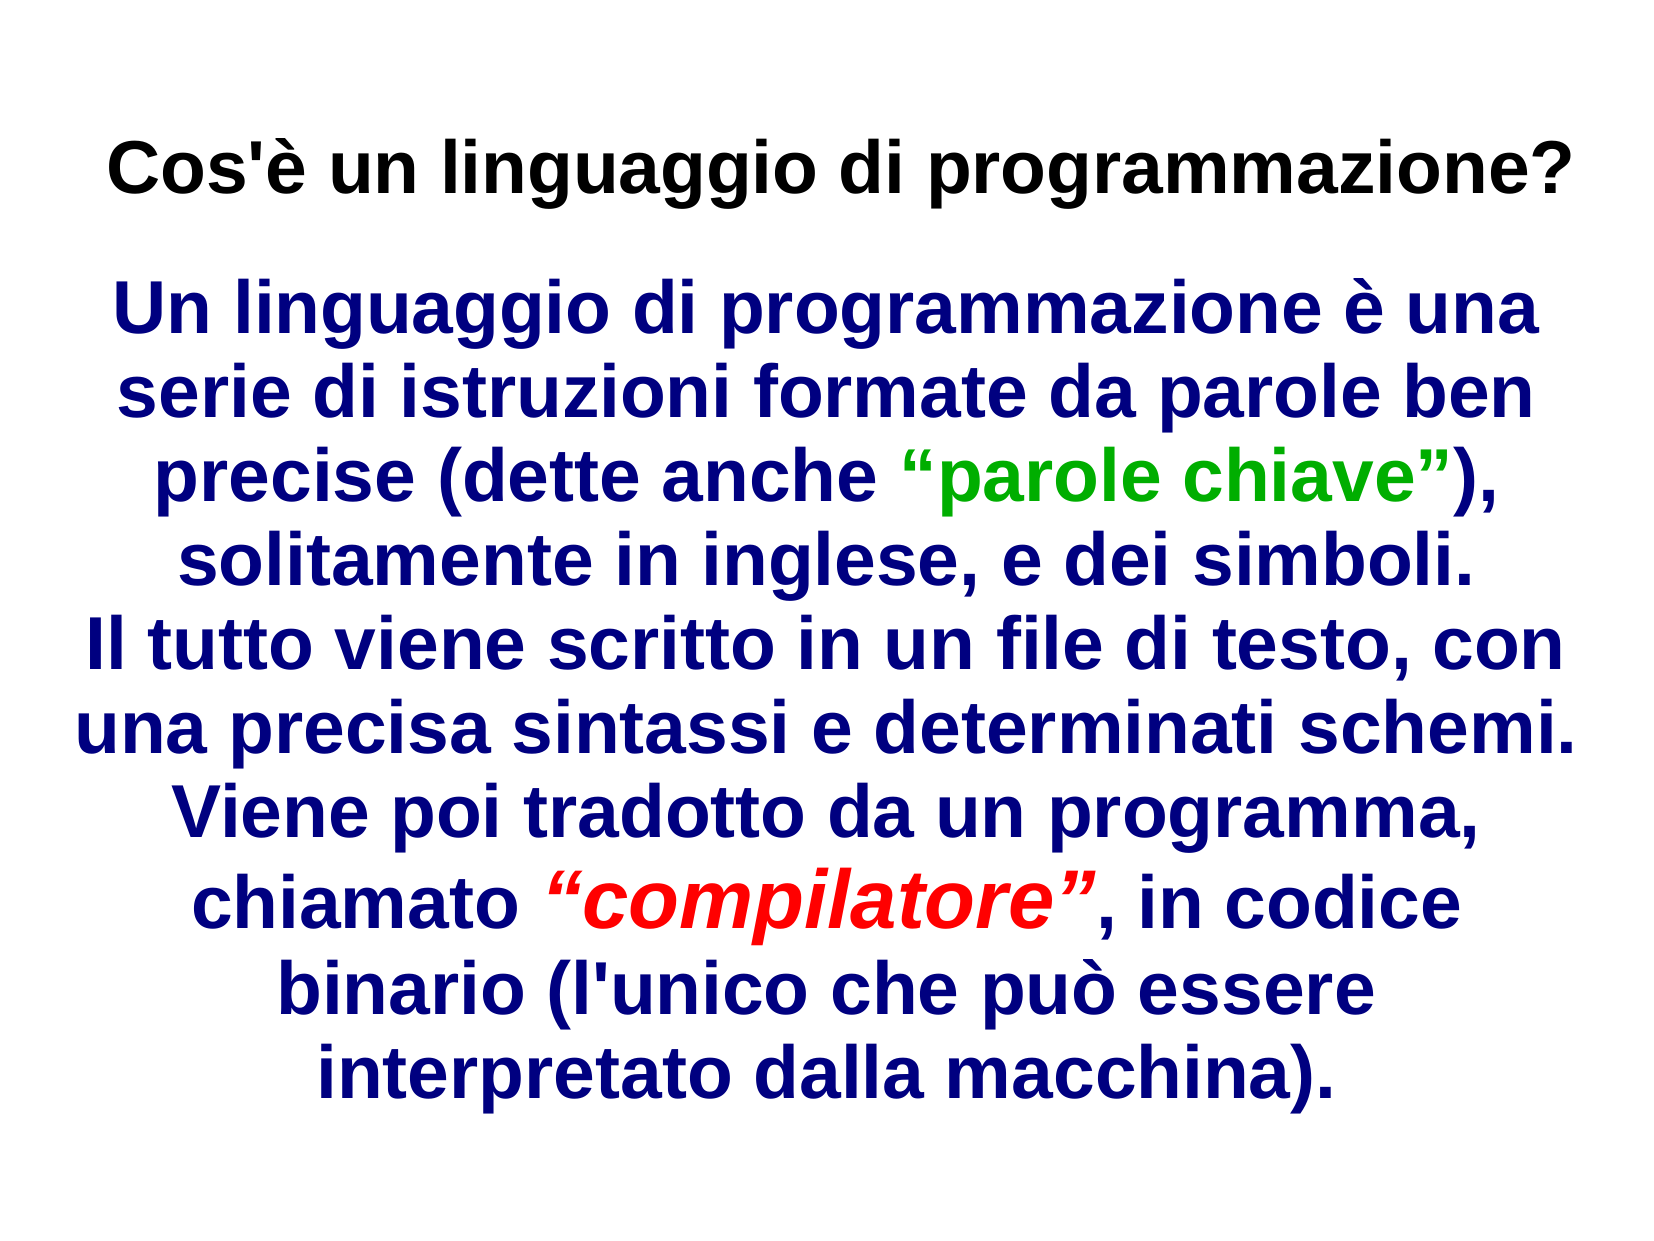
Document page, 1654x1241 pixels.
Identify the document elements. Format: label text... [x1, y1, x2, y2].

text_box Un linguaggio di programmazione è una serie di istruzioni formate da parole ben precise (dette anche “parole chiave”), solitamente in inglese, e dei simboli. Il tutto viene scritto in un file di testo, con una precisa sintassi e determinati schemi. Viene poi tradotto da un programma, chiamato “compilatore”, in codice binario (l'unico che può essere interpretato dalla macchina). [59, 258, 1595, 1123]
text_box Cos'è un linguaggio di programmazione? [88, 118, 1595, 217]
